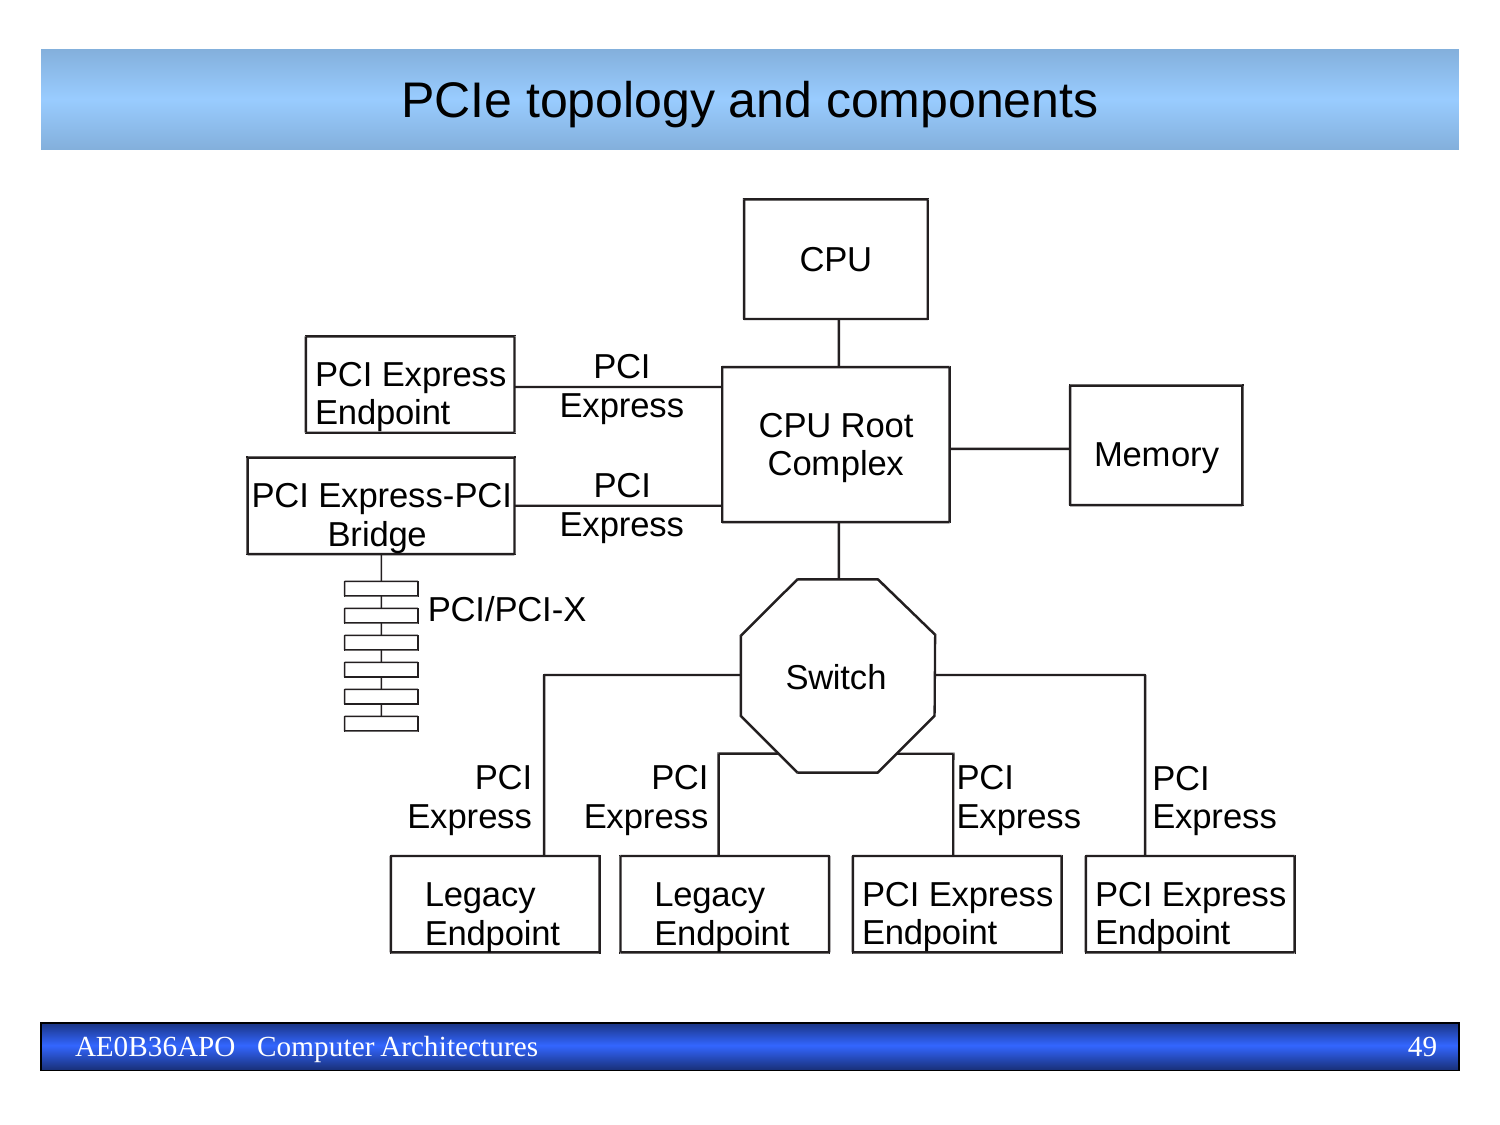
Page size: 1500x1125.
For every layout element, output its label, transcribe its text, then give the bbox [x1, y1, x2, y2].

title PCIe topology and components [41, 49, 1459, 150]
chart [193, 178, 1344, 979]
